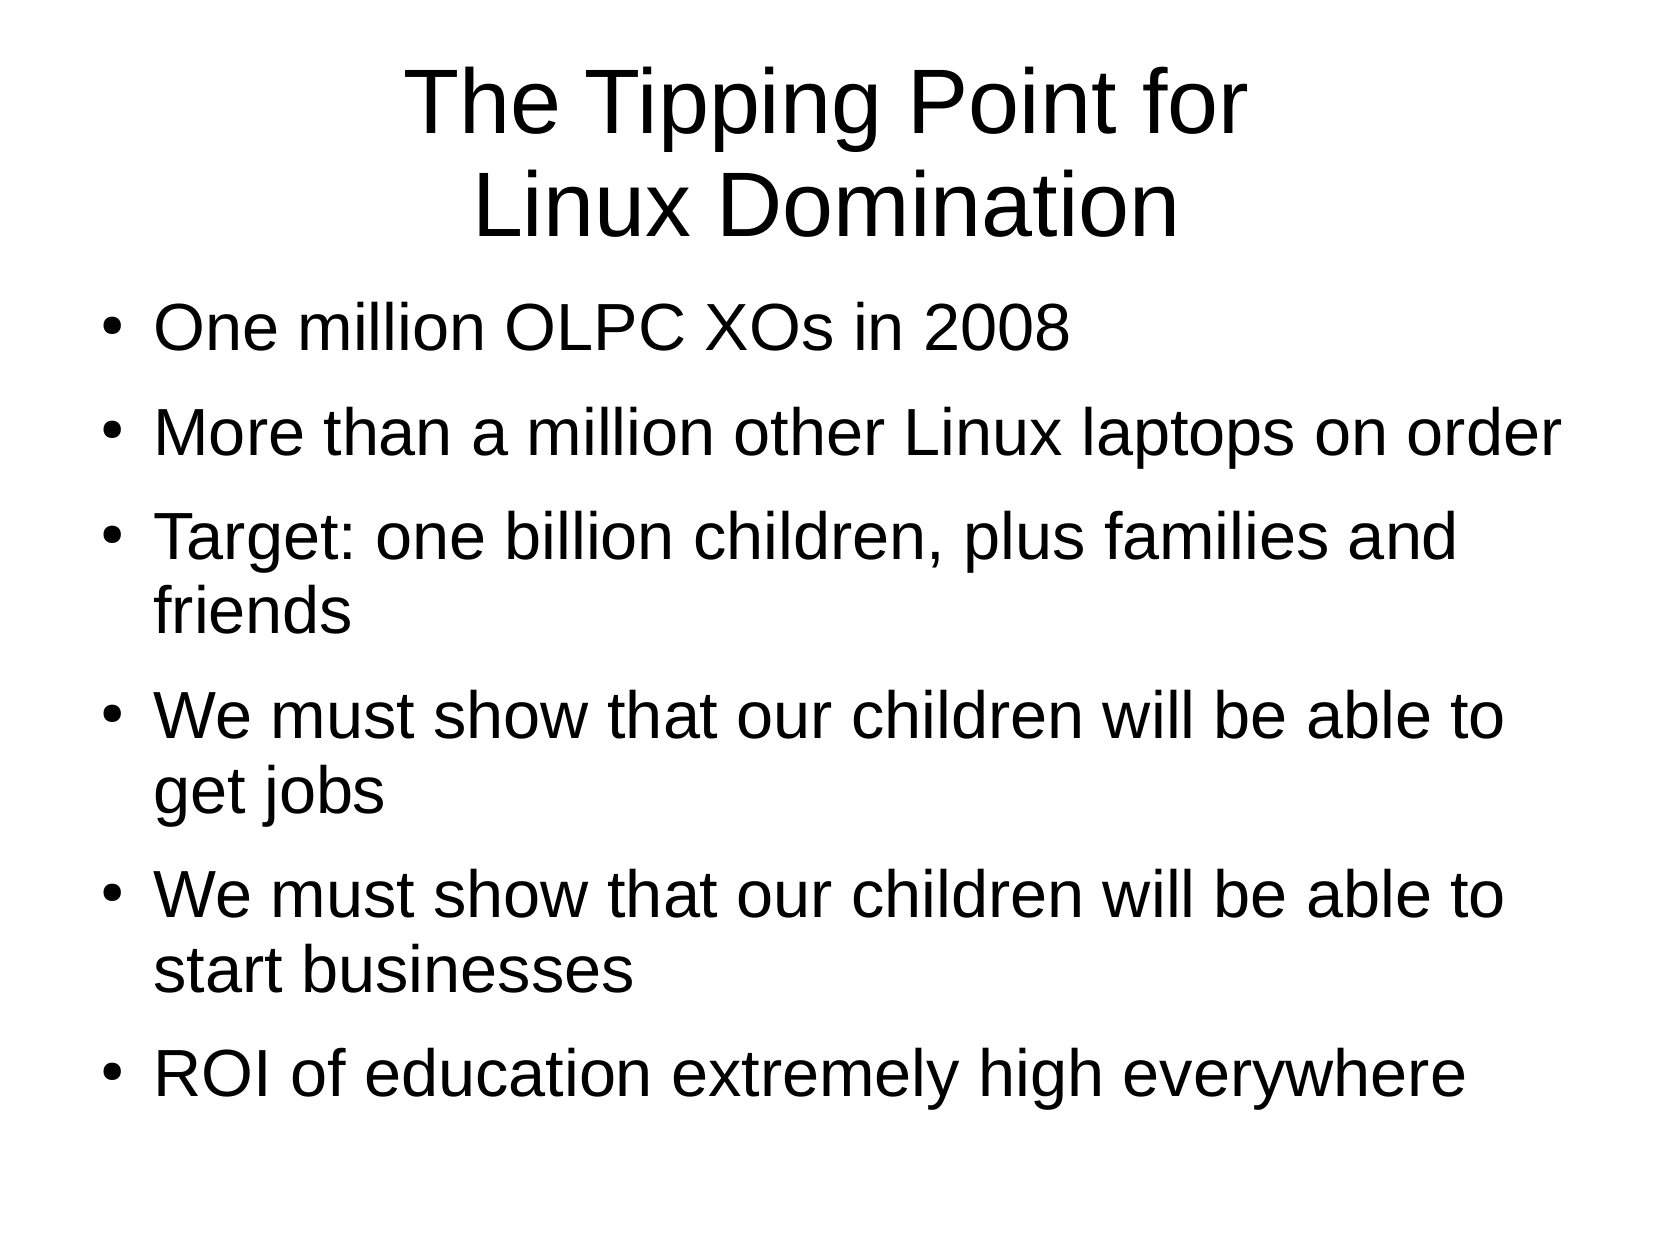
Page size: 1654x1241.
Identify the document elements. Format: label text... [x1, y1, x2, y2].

list One million OLPC XOs in 2008 More than a million other Linux laptops on order Target: one billion children, plus families and friends We must show that our children will be able to get jobs We must show that our children will be able to start businesses ROI of education extremely high everywhere [82, 290, 1571, 1111]
title The Tipping Point for Linux Domination [82, 49, 1571, 257]
